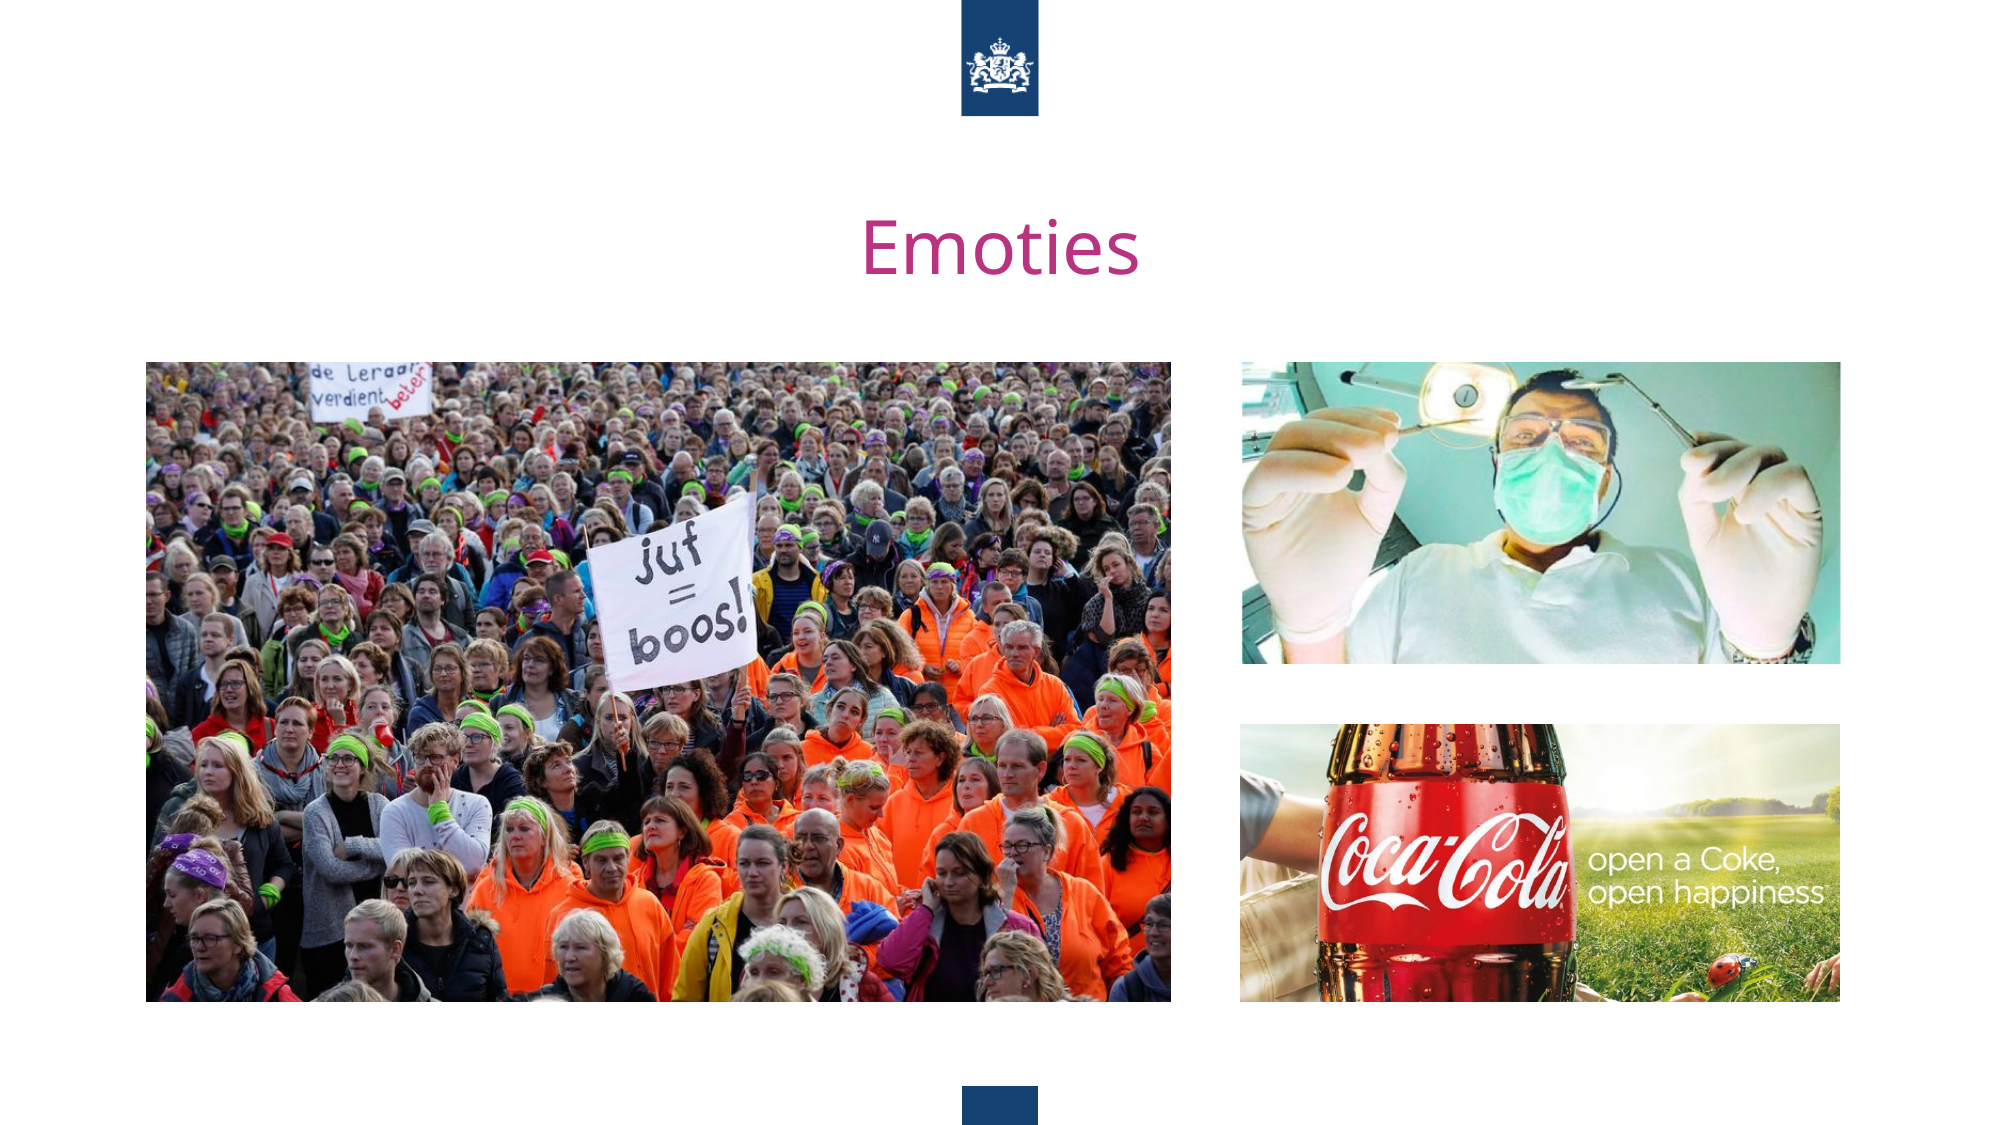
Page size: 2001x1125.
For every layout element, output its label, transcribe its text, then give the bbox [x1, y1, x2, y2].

title Emoties [104, 172, 1897, 329]
picture [1240, 725, 1840, 1002]
picture [1240, 362, 1842, 664]
picture [146, 362, 1171, 1002]
